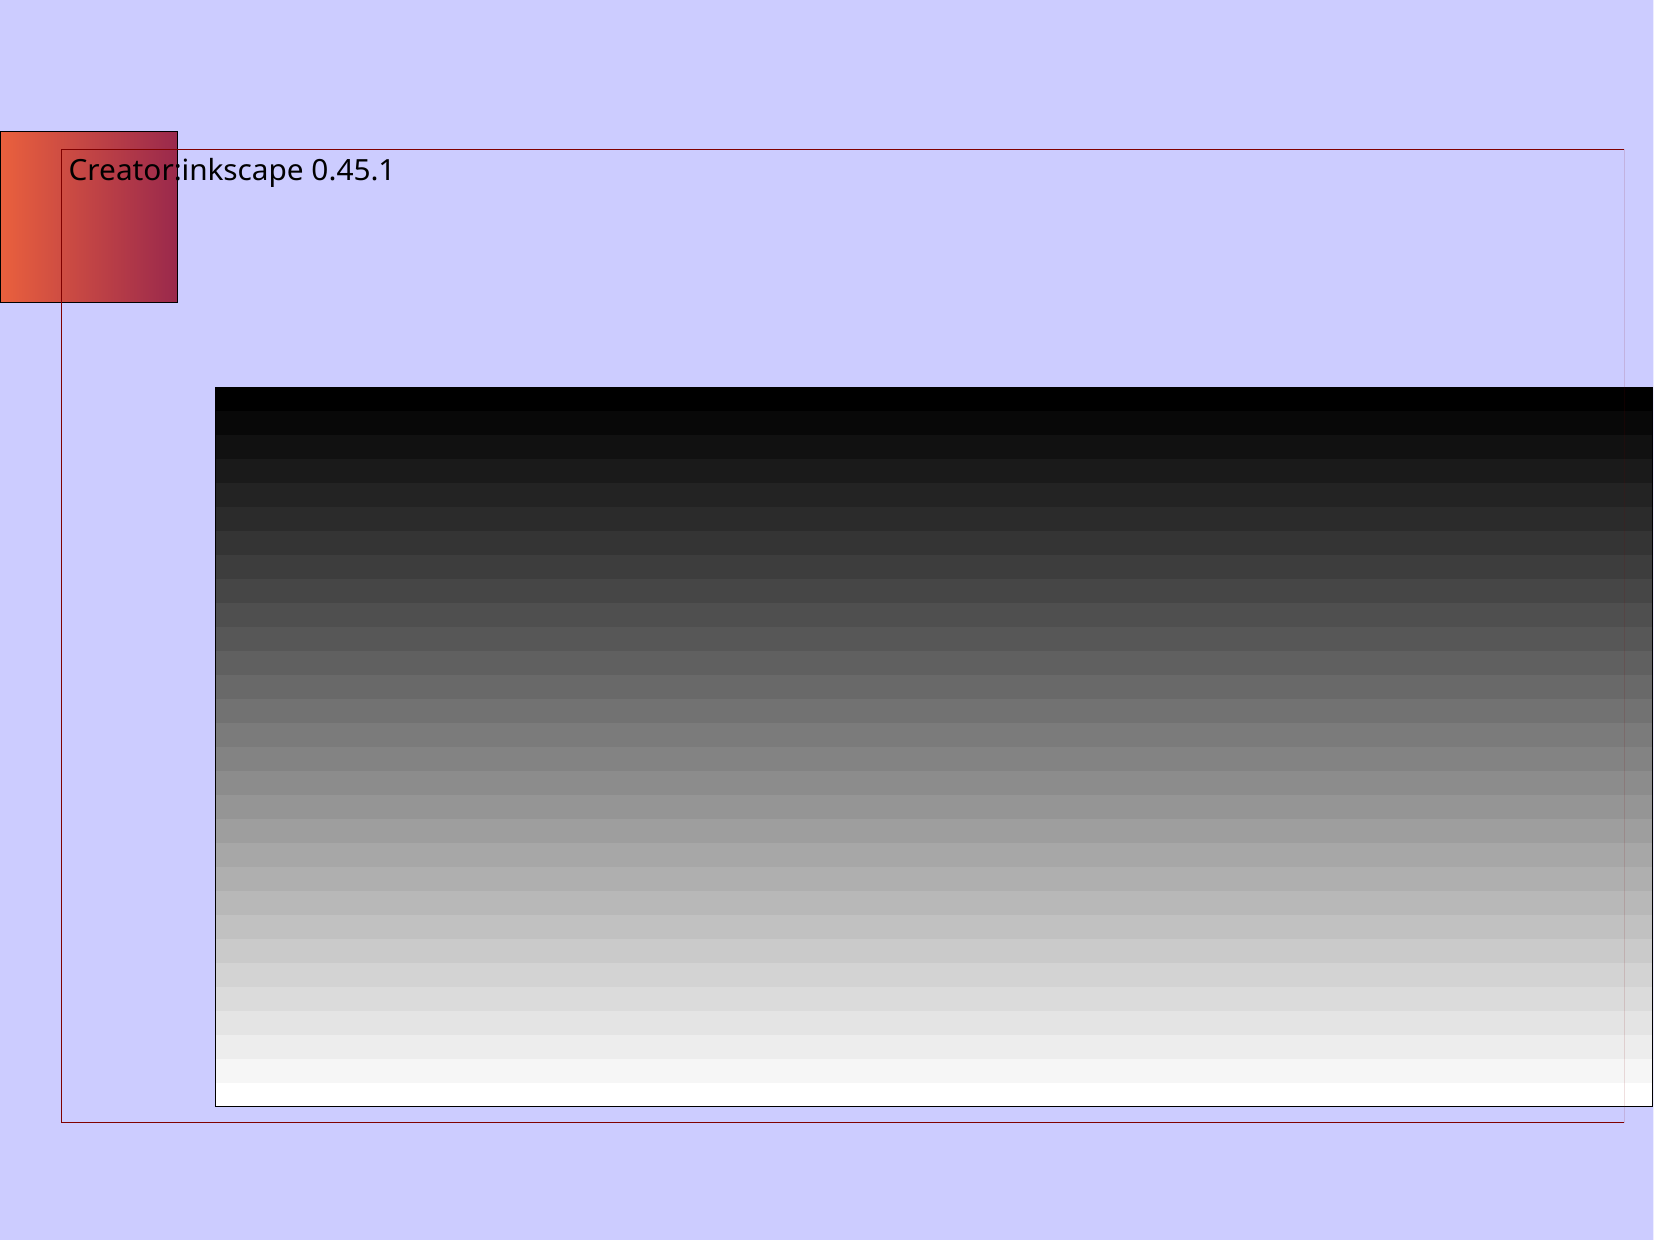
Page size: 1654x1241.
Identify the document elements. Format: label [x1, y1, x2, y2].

picture [59, 147, 1625, 1123]
